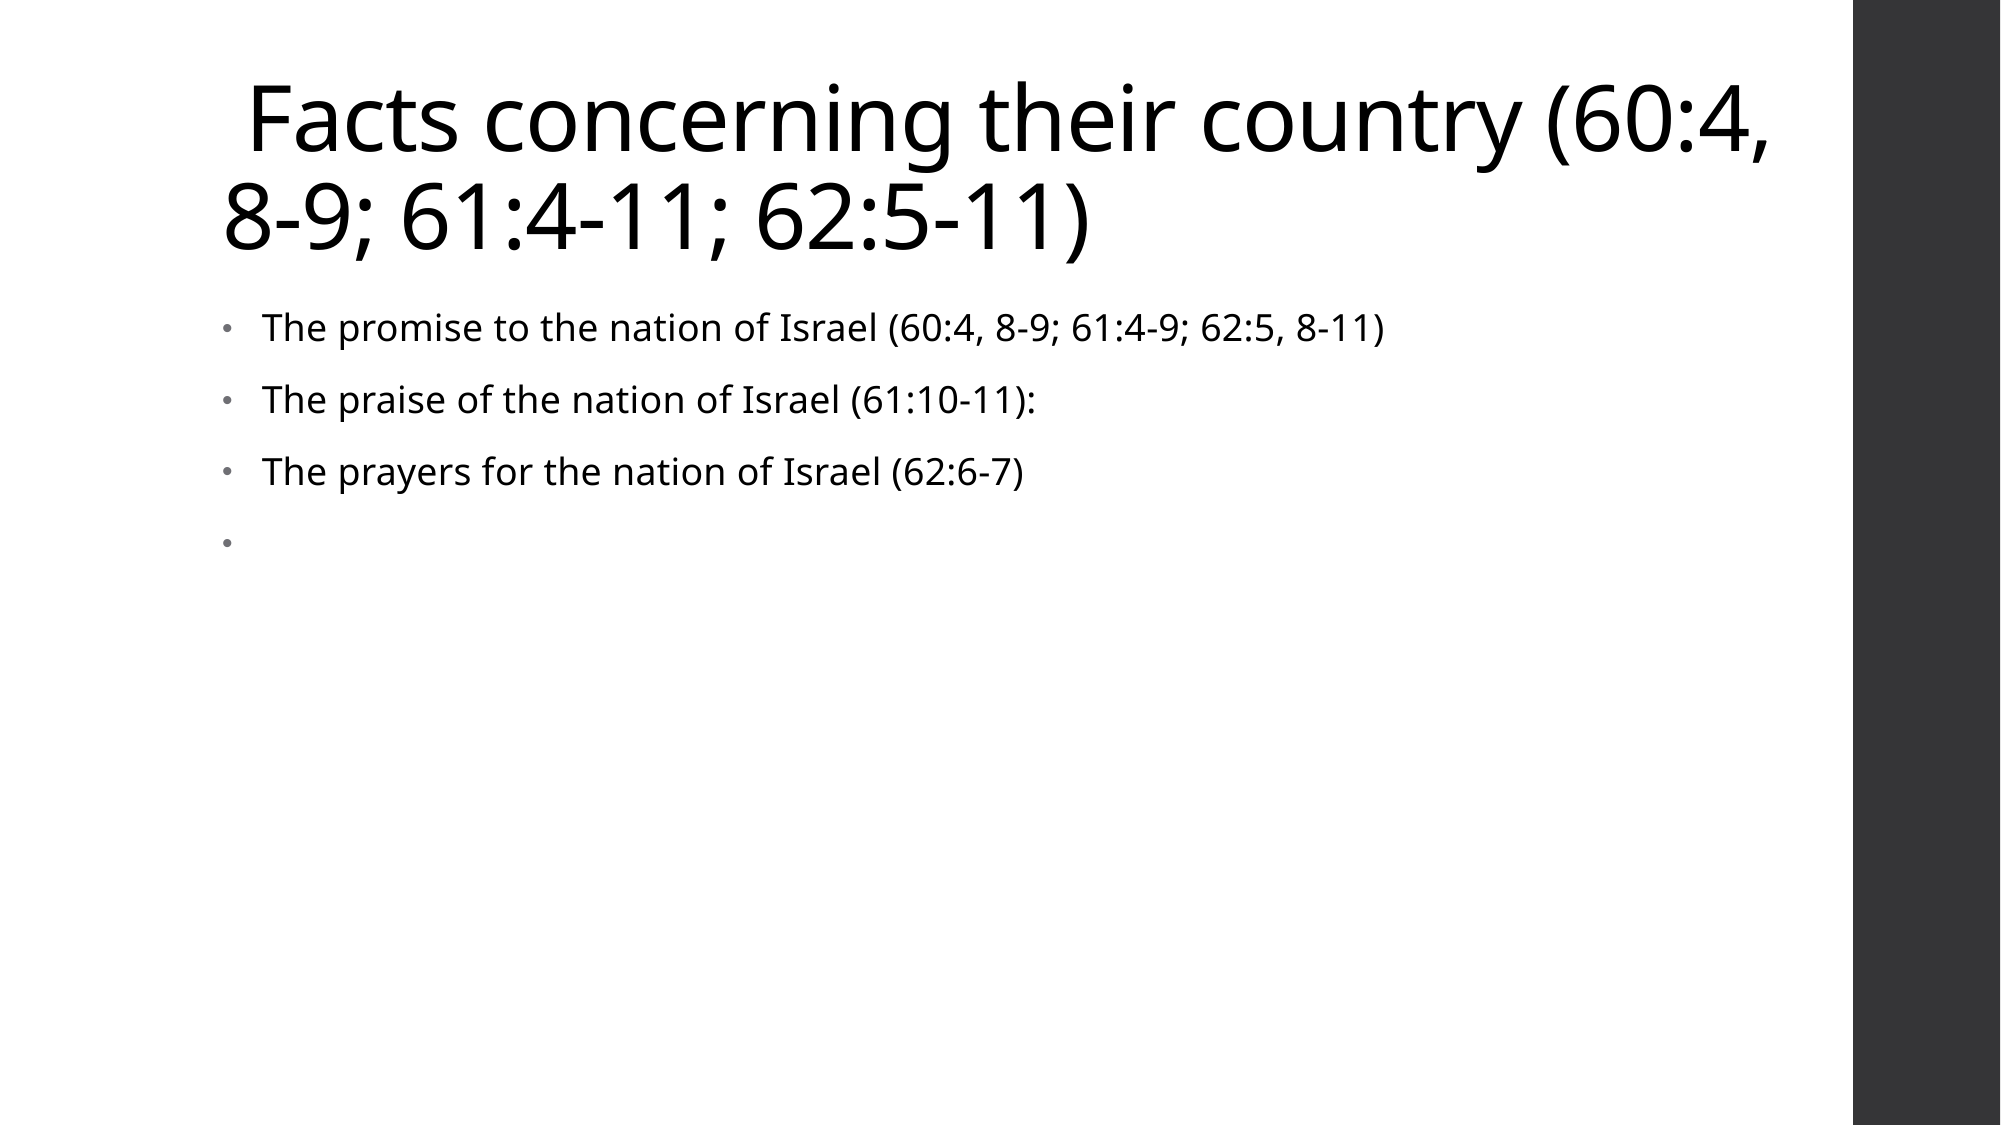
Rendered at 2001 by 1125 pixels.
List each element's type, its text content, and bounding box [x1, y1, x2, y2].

list The promise to the nation of Israel (60:4, 8-9; 61:4-9; 62:5, 8-11) The praise of the nation of Israel (61:10-11): The prayers for the nation of Israel (62:6-7) [206, 299, 1617, 1014]
title Facts concerning their country (60:4, 8-9; 61:4-11; 62:5-11) [206, 60, 1797, 278]
